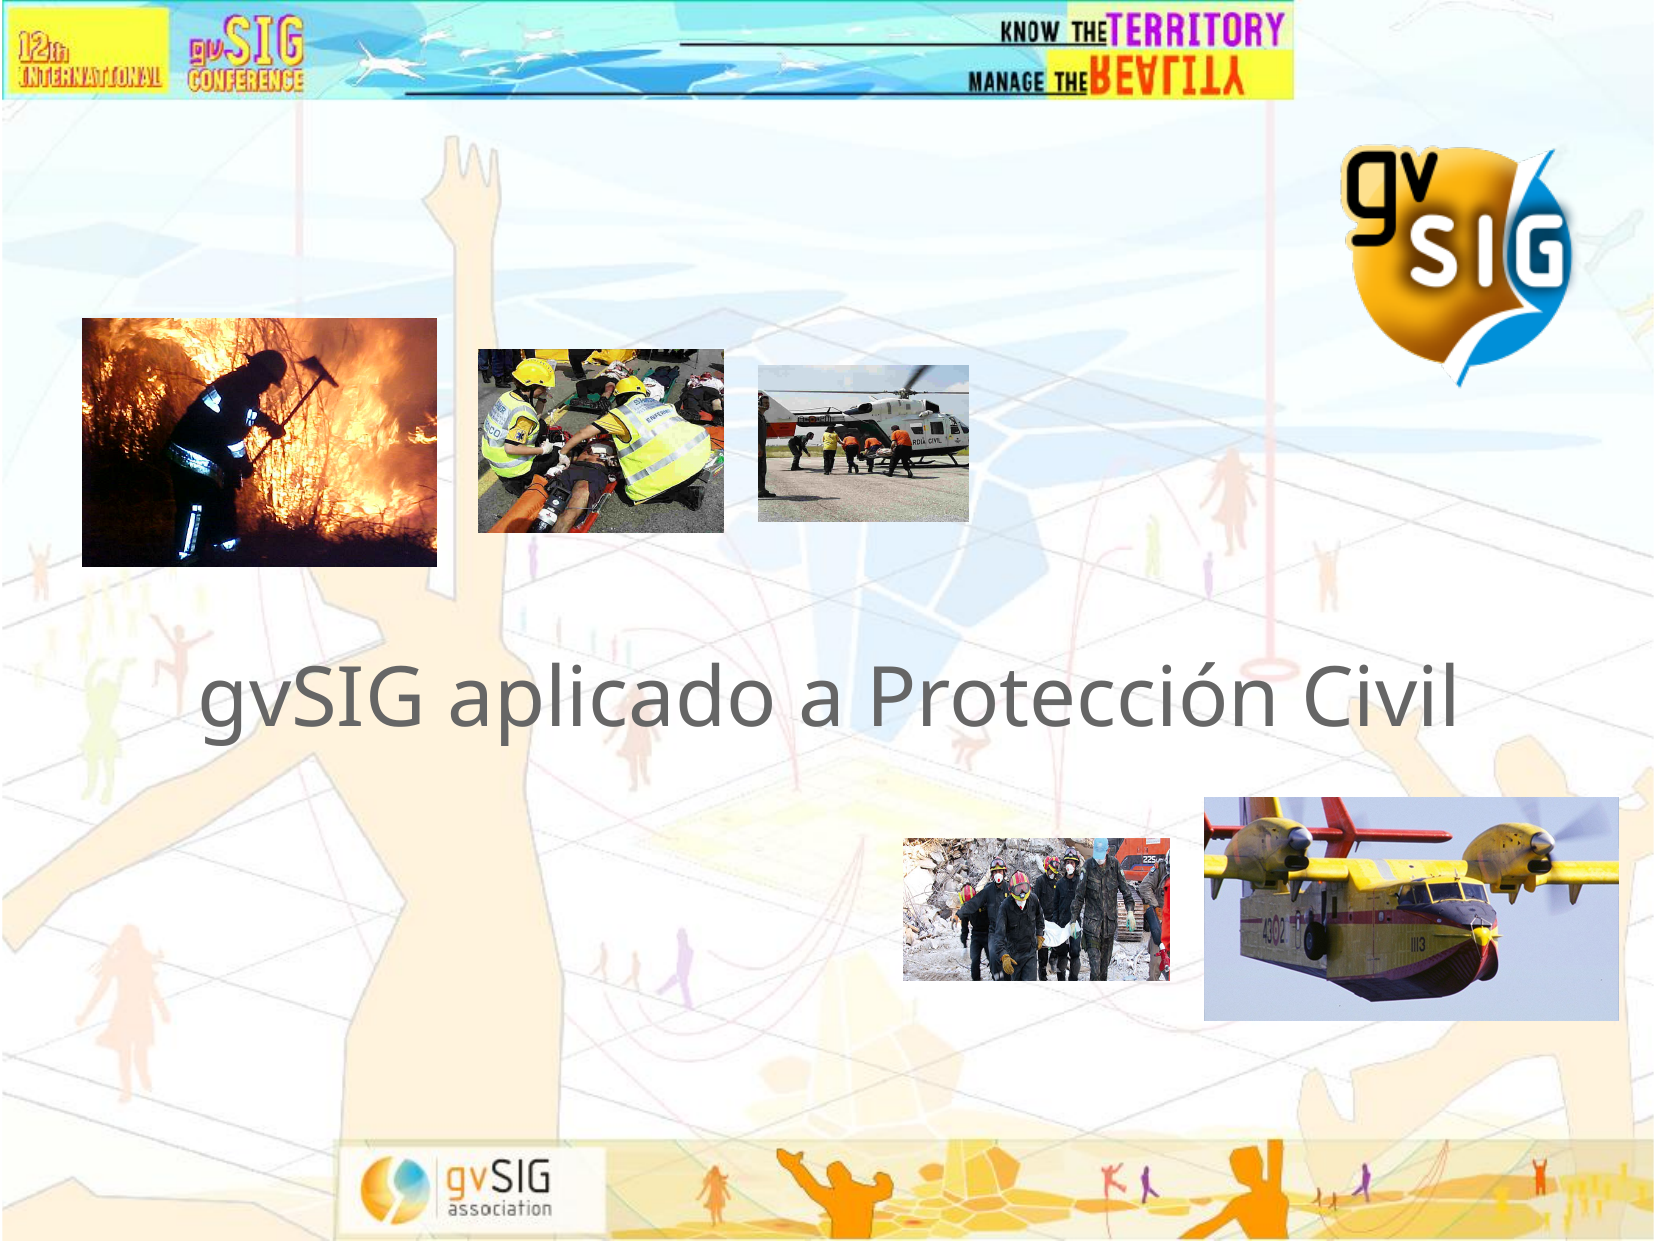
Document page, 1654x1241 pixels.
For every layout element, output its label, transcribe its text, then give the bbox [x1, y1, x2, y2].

title gvSIG aplicado a Protección Civil [94, 590, 1566, 798]
picture [2, 0, 1654, 1241]
